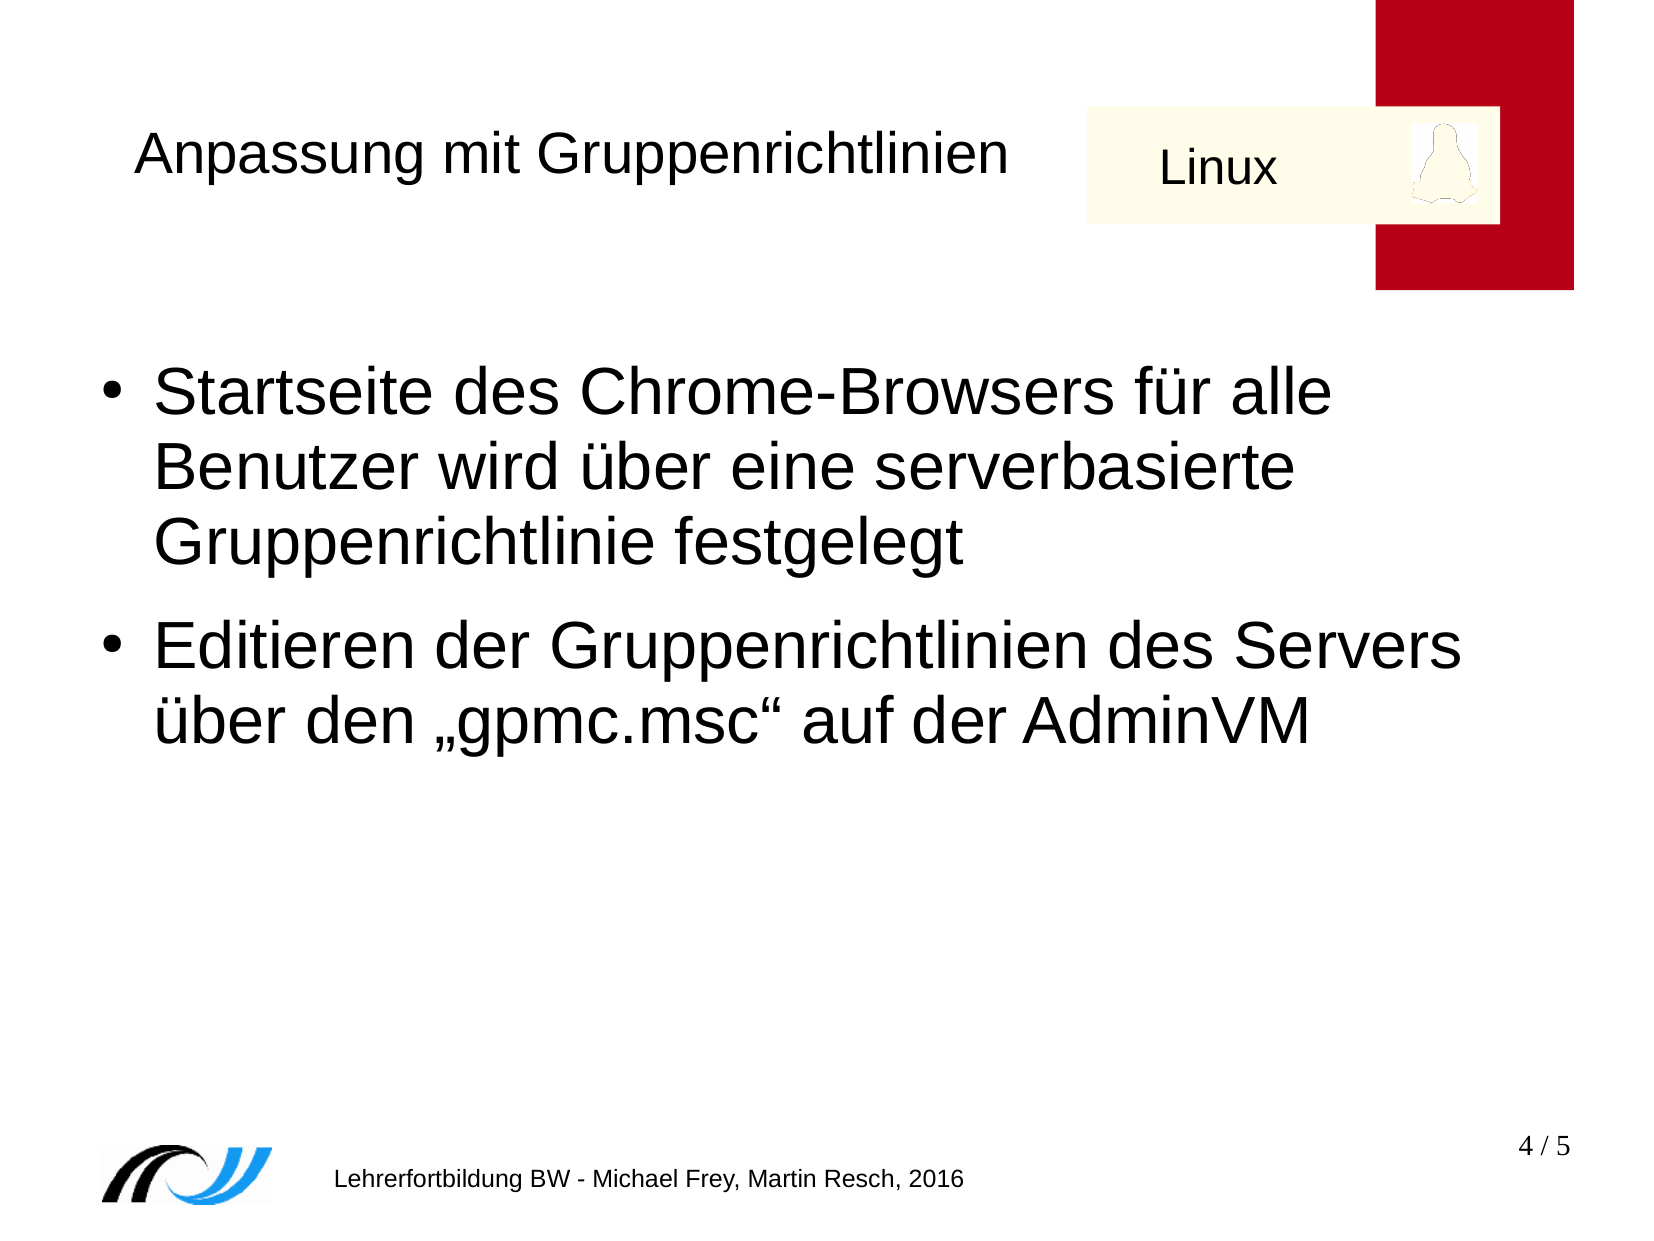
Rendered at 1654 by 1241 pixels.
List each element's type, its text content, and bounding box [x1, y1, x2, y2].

title Anpassung mit Gruppenrichtlinien [82, 49, 1063, 257]
list Startseite des Chrome-Browsers für alle Benutzer wird über eine serverbasierte Gruppenrichtlinie festgelegt Editieren der Gruppenrichtlinien des Servers über den „gpmc.msc“ auf der AdminVM [82, 354, 1571, 1010]
text_box Lehrerfortbildung BW - Michael Frey, Martin Resch, 2016 [319, 1157, 982, 1201]
picture [102, 1145, 272, 1205]
